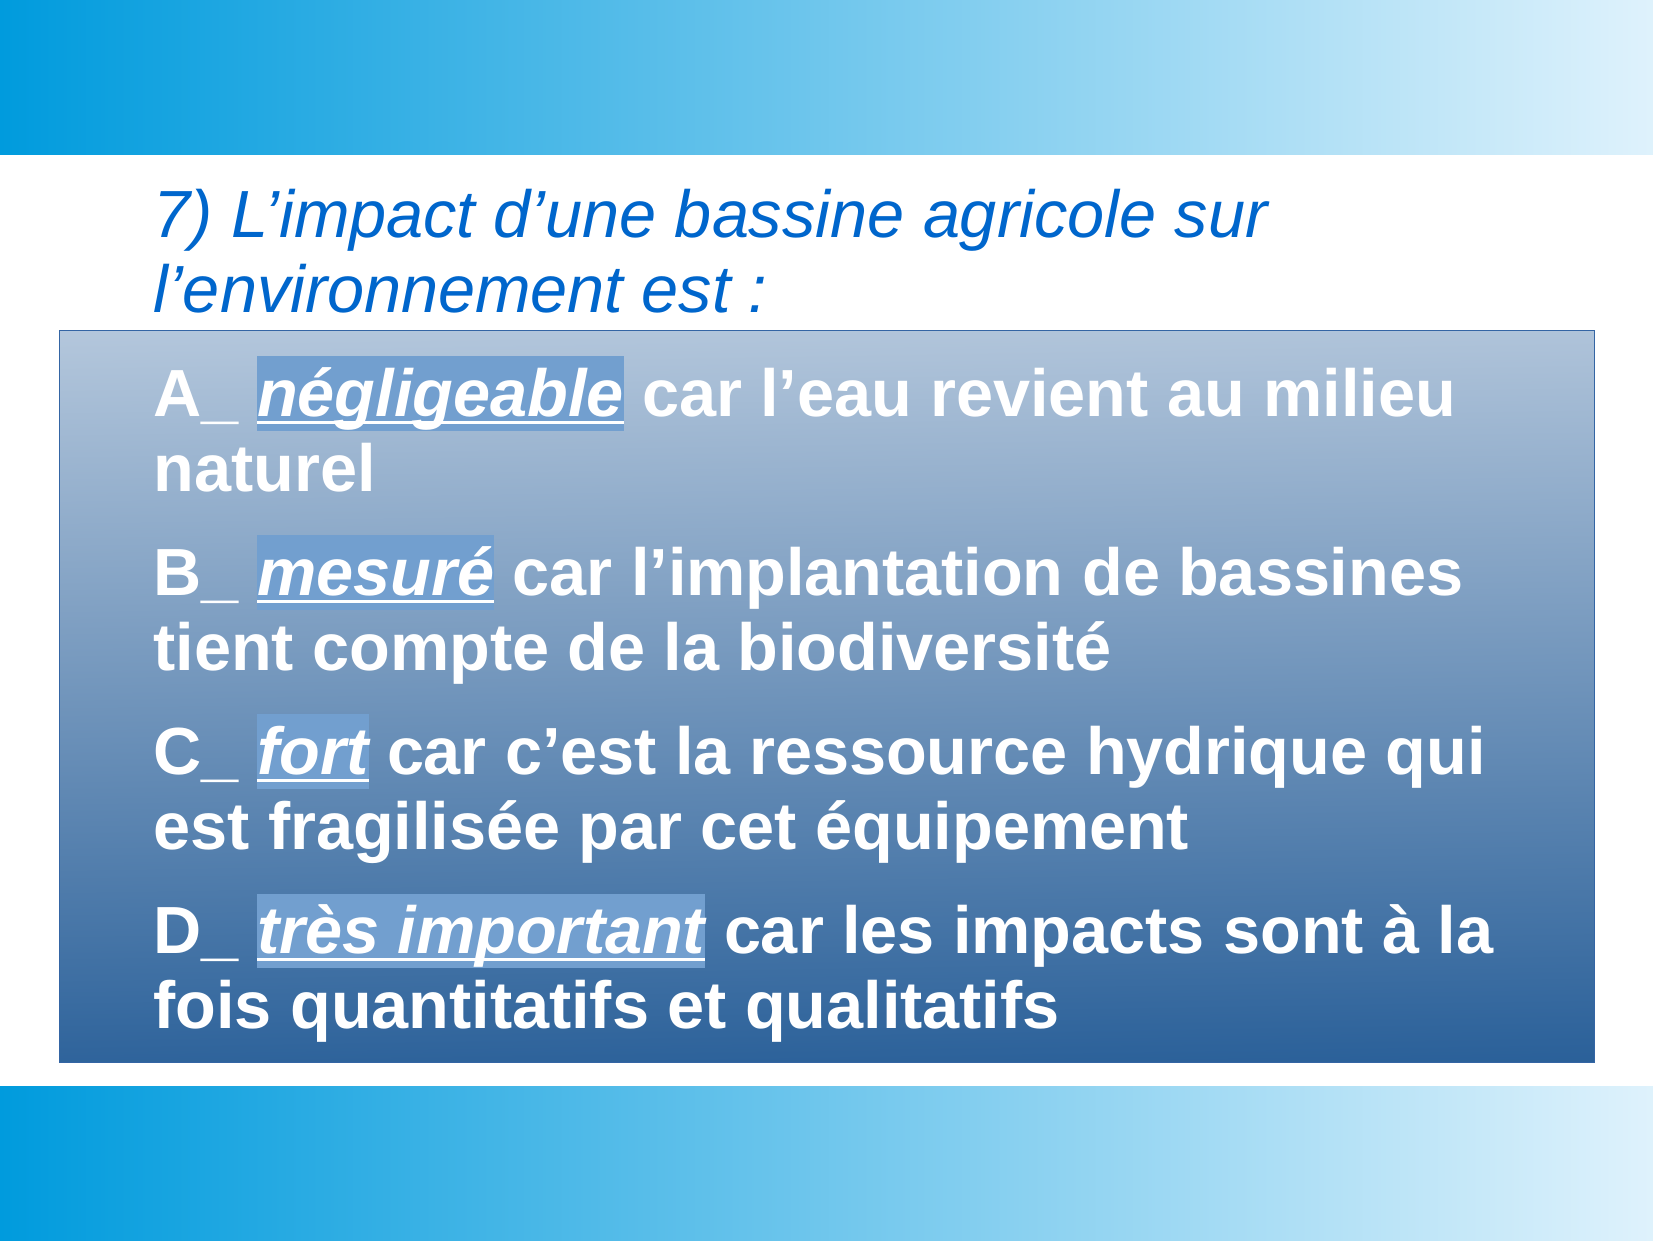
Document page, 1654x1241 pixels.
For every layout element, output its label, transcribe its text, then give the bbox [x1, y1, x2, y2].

text_box [187, 1010, 204, 1022]
text_box [344, 1010, 358, 1022]
text_box [302, 1010, 317, 1022]
text_box [837, 1012, 849, 1022]
text_box [59, 330, 1595, 1063]
text_box [757, 1010, 772, 1022]
text_box [523, 1012, 535, 1022]
text_box [798, 1010, 812, 1022]
list 7) L’impact d’une bassine agricole sur l’environnement est : A_ négligeable car l’eau revient au milieu naturel B_ mesuré car l’implantation de bassines tient compte de la biodiversité C_ fort car c’est la ressource hydrique qui est fragilisée par cet équipement D_ très important car les impacts sont à la fois quantitatifs et qualitatifs [82, 177, 1571, 1010]
text_box [933, 1012, 945, 1022]
text_box [382, 1012, 394, 1022]
